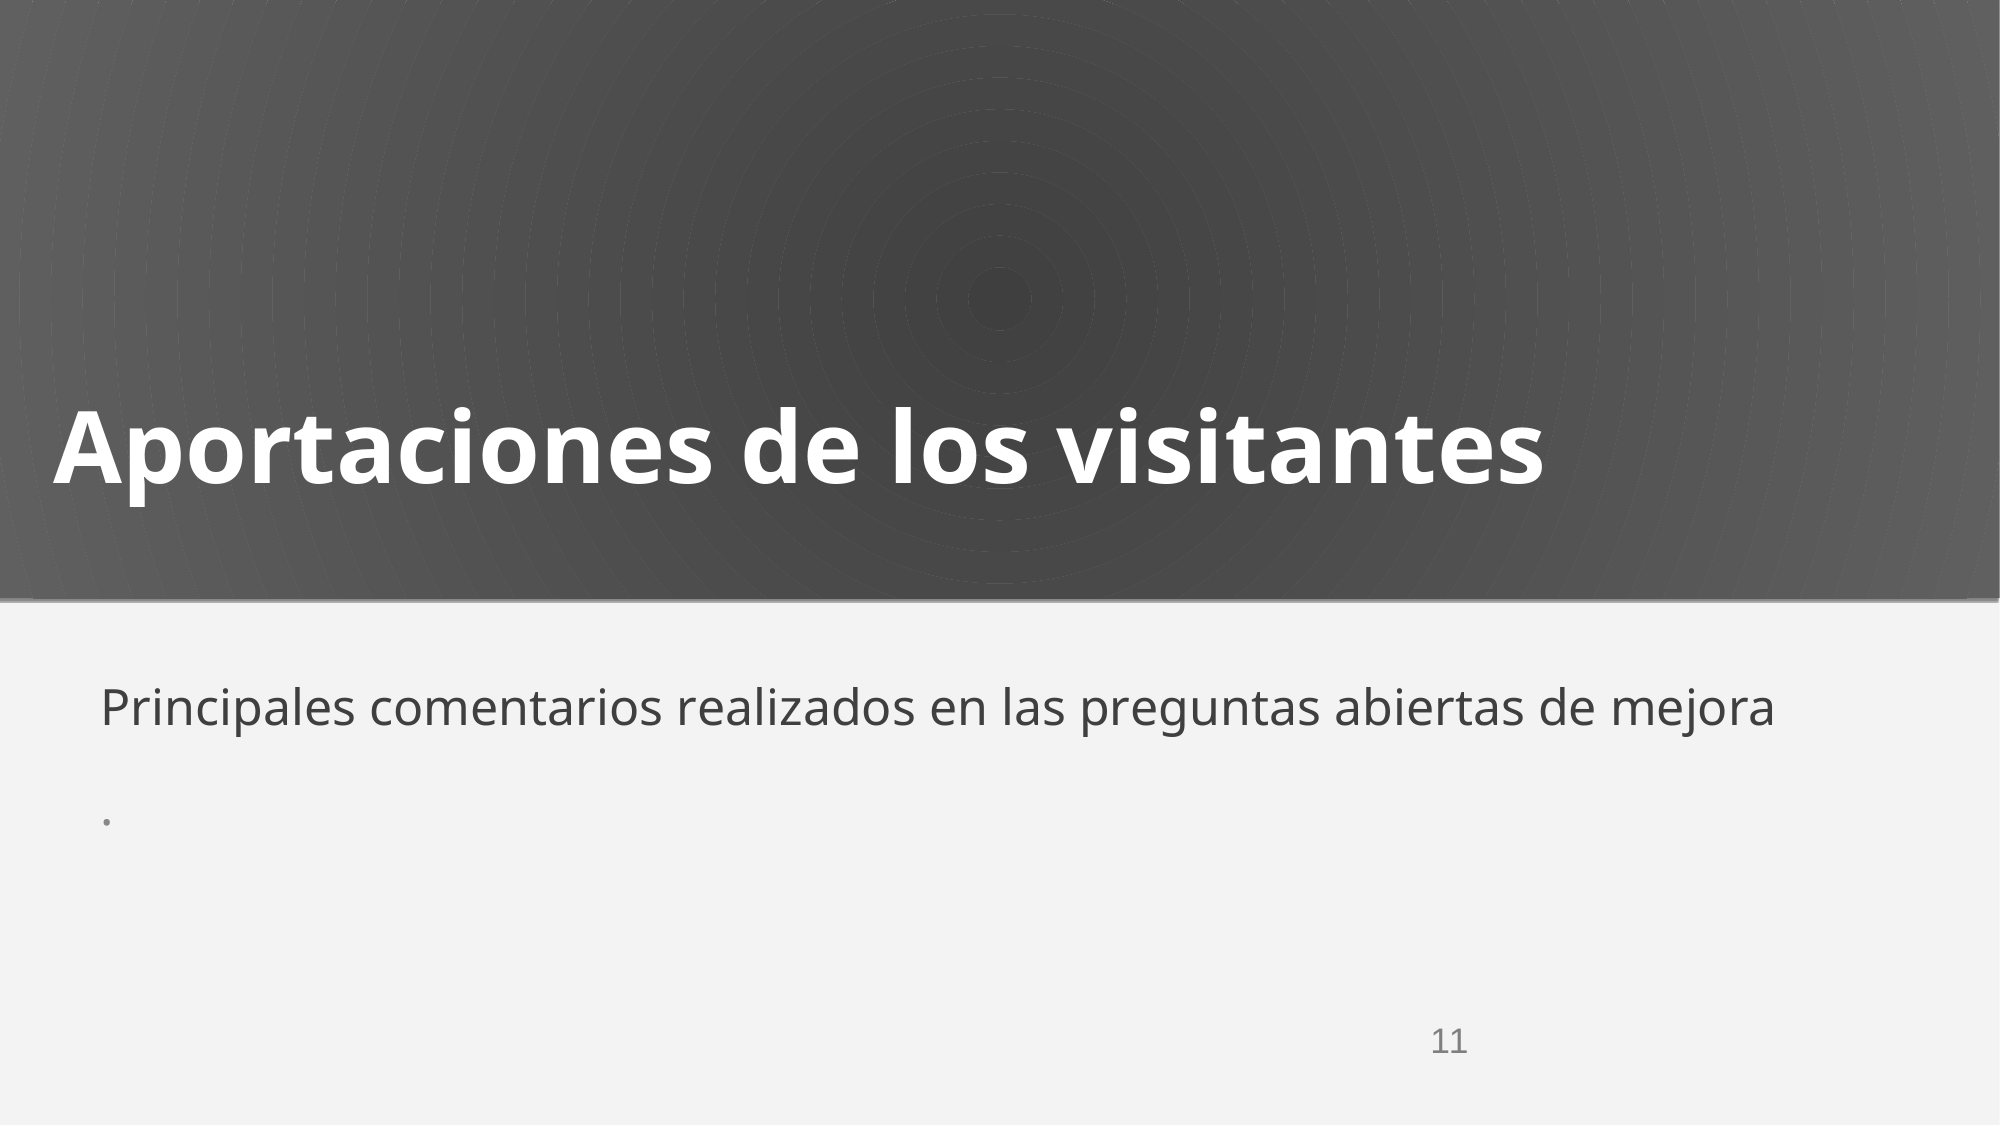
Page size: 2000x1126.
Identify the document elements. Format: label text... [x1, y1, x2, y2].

text_box <número> [1412, 1008, 1880, 1069]
text_box Aportaciones de los visitantes [53, 327, 1697, 561]
text_box Principales comentarios realizados en las preguntas abiertas de mejora . [72, 617, 1928, 857]
text_box [0, 0, 2000, 598]
